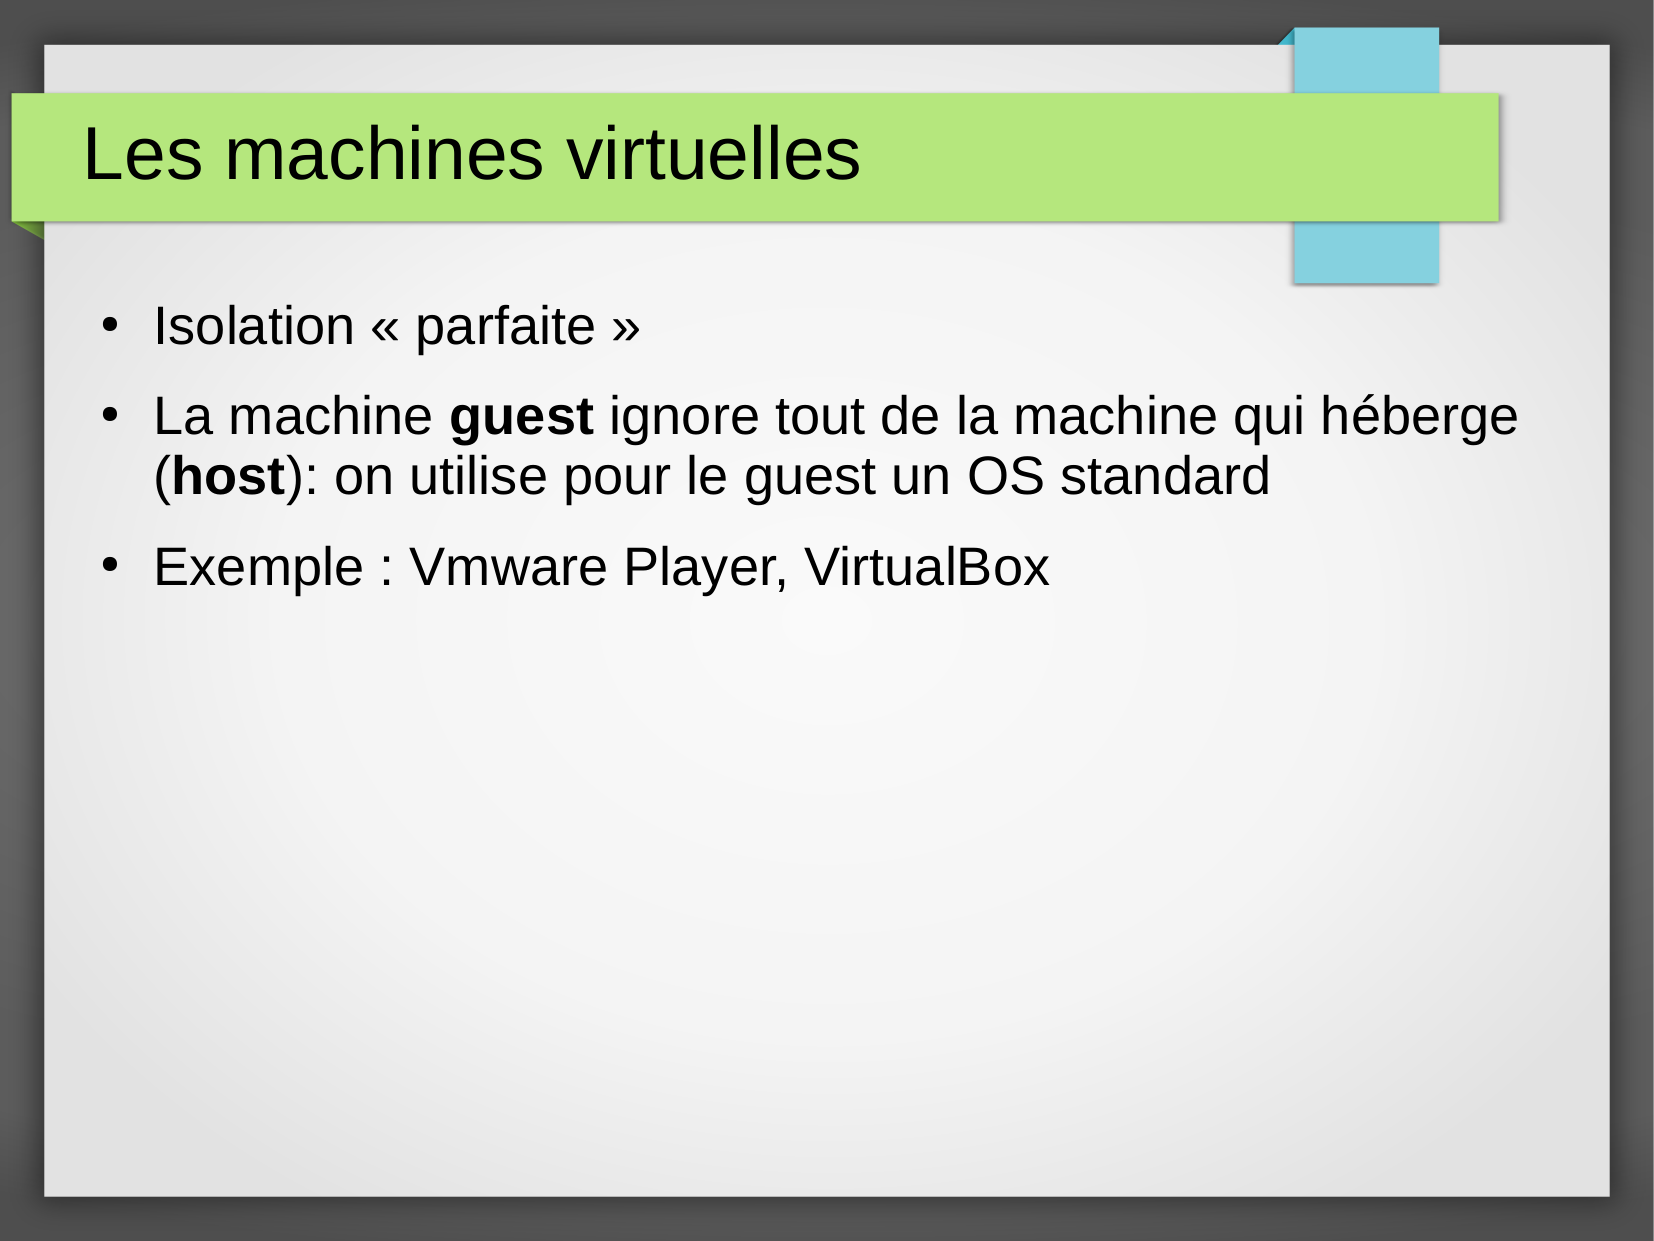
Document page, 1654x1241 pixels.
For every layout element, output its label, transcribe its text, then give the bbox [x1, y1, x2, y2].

title Les machines virtuelles [82, 94, 1264, 213]
list Isolation « parfaite » La machine guest ignore tout de la machine qui héberge (host): on utilise pour le guest un OS standard Exemple : Vmware Player, VirtualBox [82, 295, 1571, 1015]
picture [0, 0, 1654, 1241]
